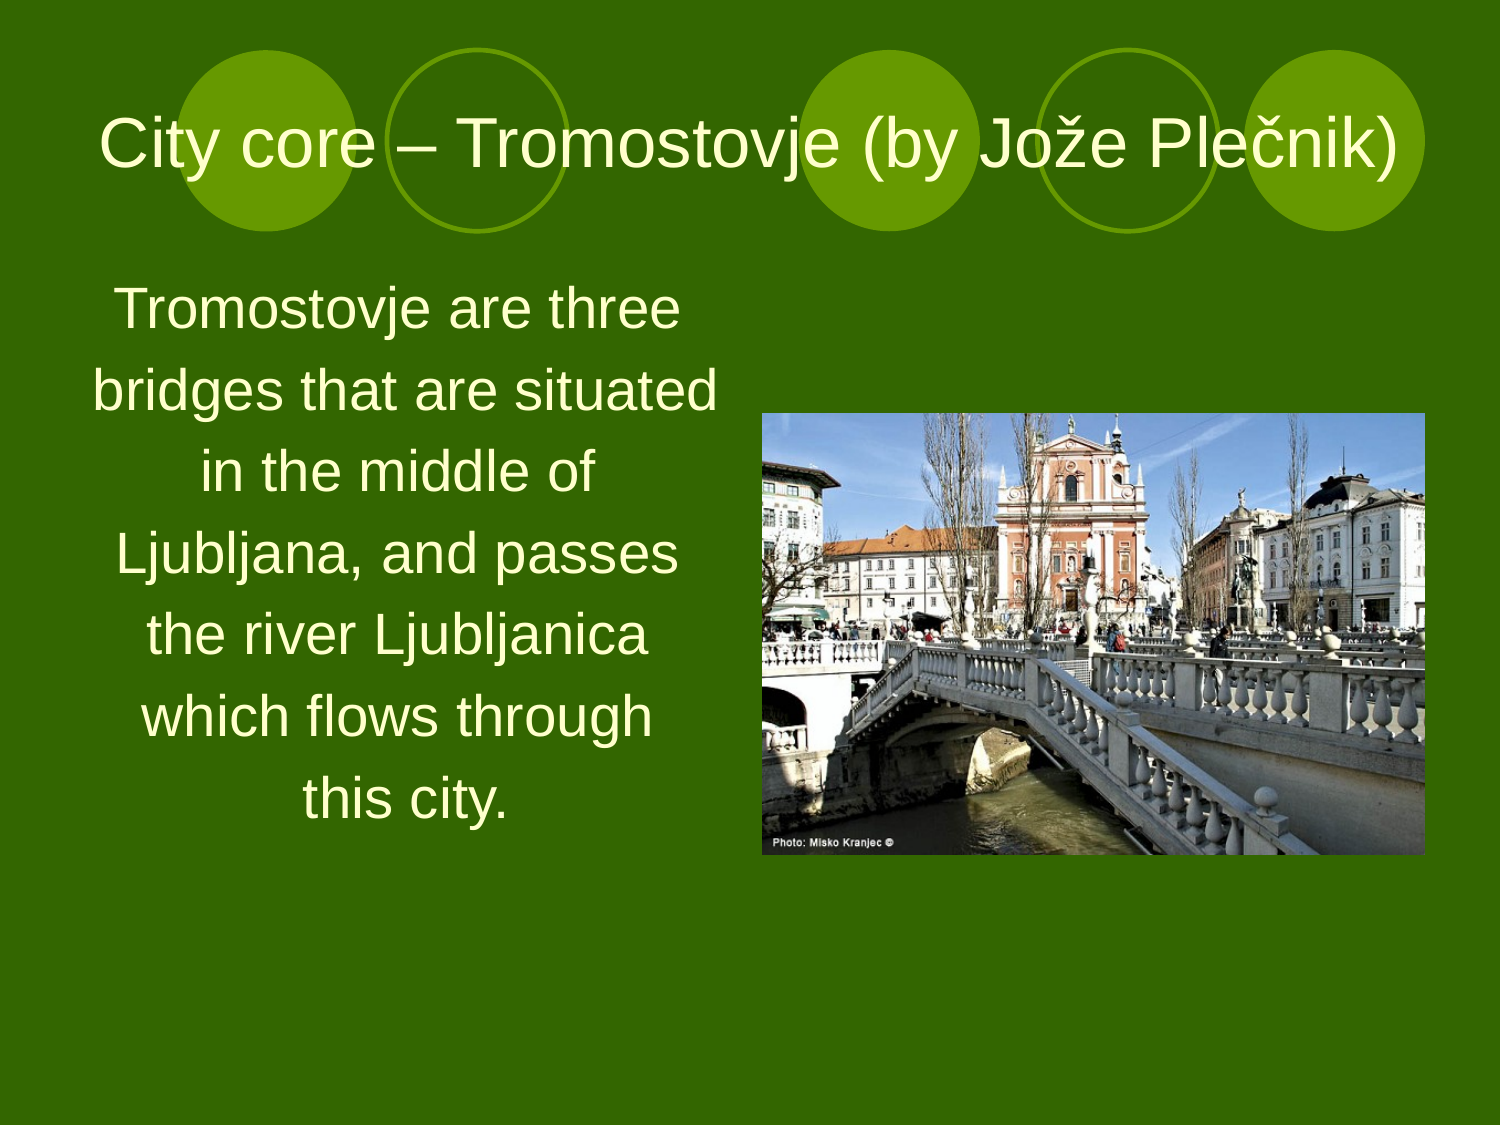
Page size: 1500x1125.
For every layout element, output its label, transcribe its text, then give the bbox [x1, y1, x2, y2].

picture [762, 413, 1425, 855]
title City core – Tromostovje (by Jože Plečnik) [75, 45, 1425, 233]
list Tromostovje are three bridges that are situated in the middle of Ljubljana, and passes the river Ljubljanica which flows through this city. [75, 262, 738, 1006]
